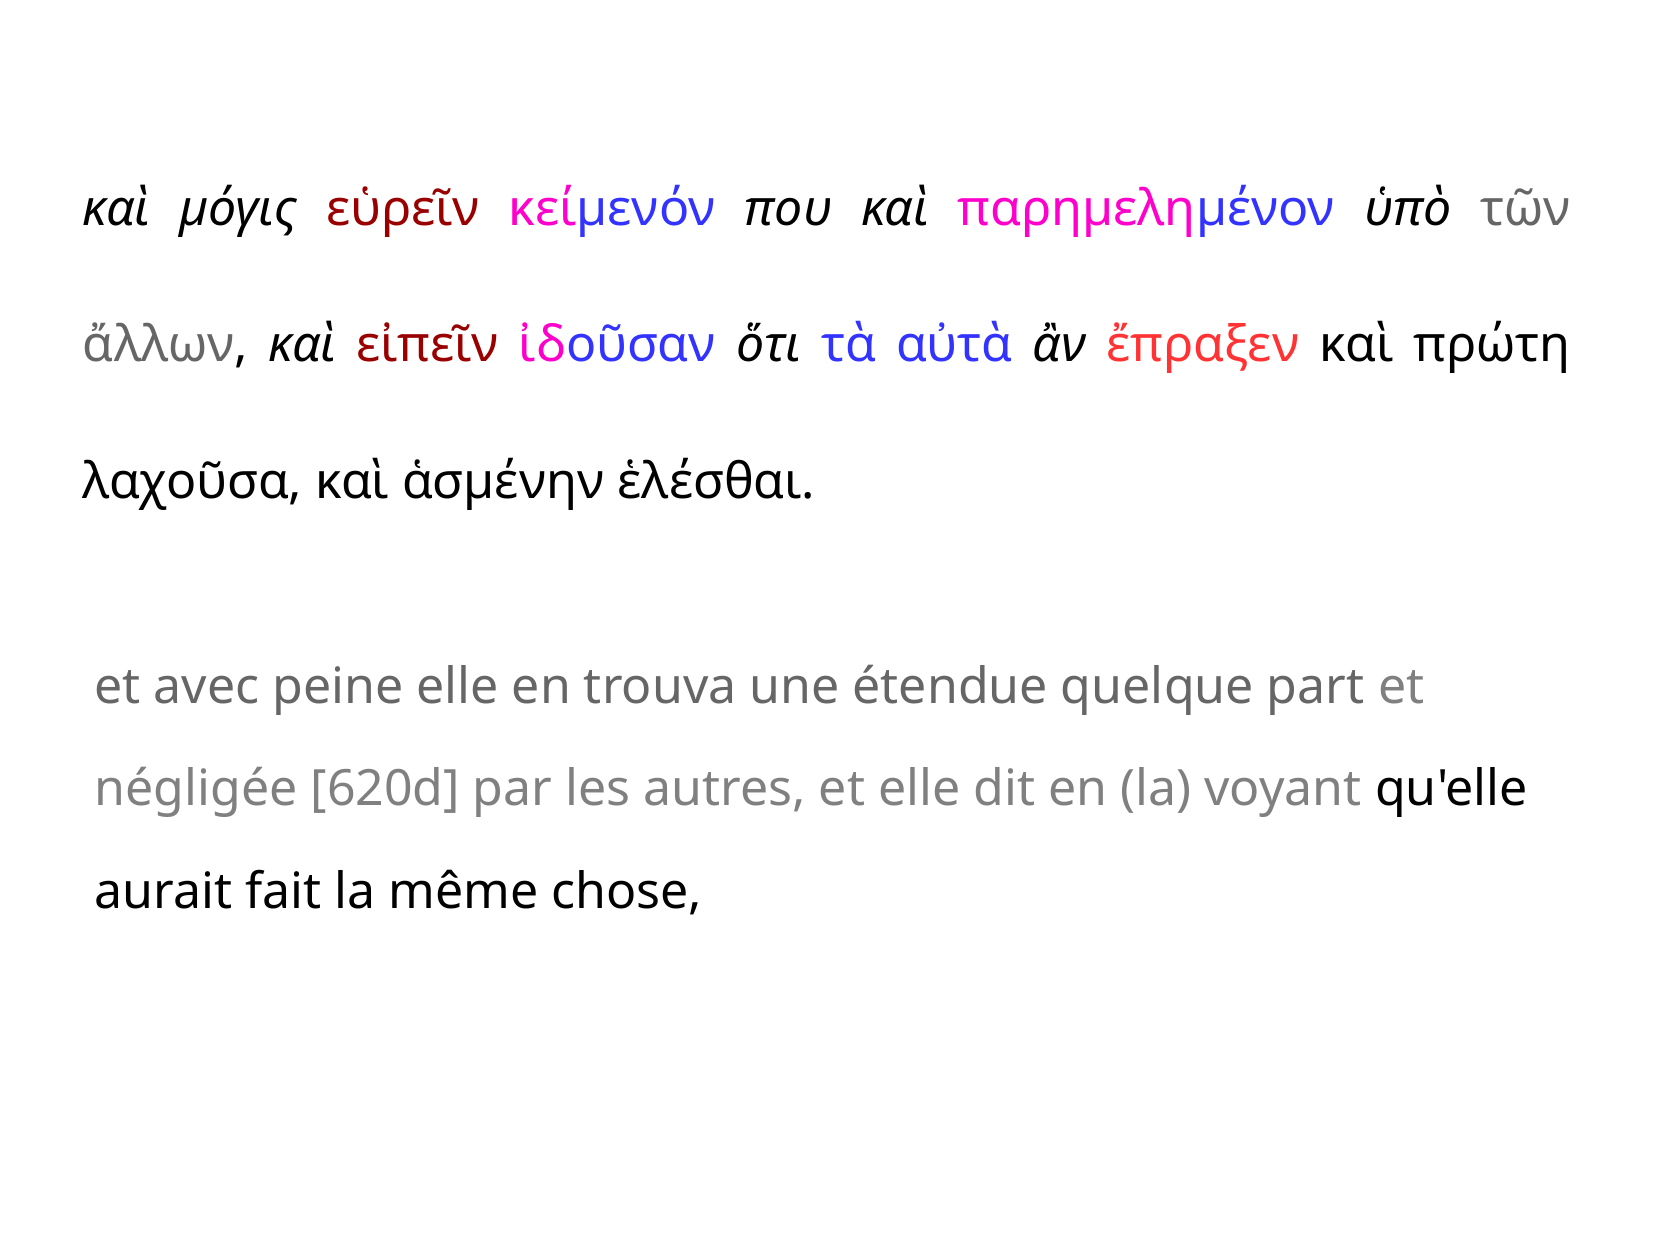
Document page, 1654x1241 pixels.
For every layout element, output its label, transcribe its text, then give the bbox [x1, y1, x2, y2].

title καὶ μόγις εὑρεῖν κείμενόν που καὶ παρημελημένον ὑπὸ τῶν ἄλλων, καὶ εἰπεῖν ἰδοῦσαν ὅτι τὰ αὐτὰ ἂν ἔπραξεν καὶ πρώτη λαχοῦσα, καὶ ἁσμένην ἑλέσθαι. [82, 49, 1571, 567]
list et avec peine elle en trouva une étendue quelque part et négligée [620d] par les autres, et elle dit en (la) voyant qu'elle aurait fait la même chose, [94, 615, 1583, 1146]
